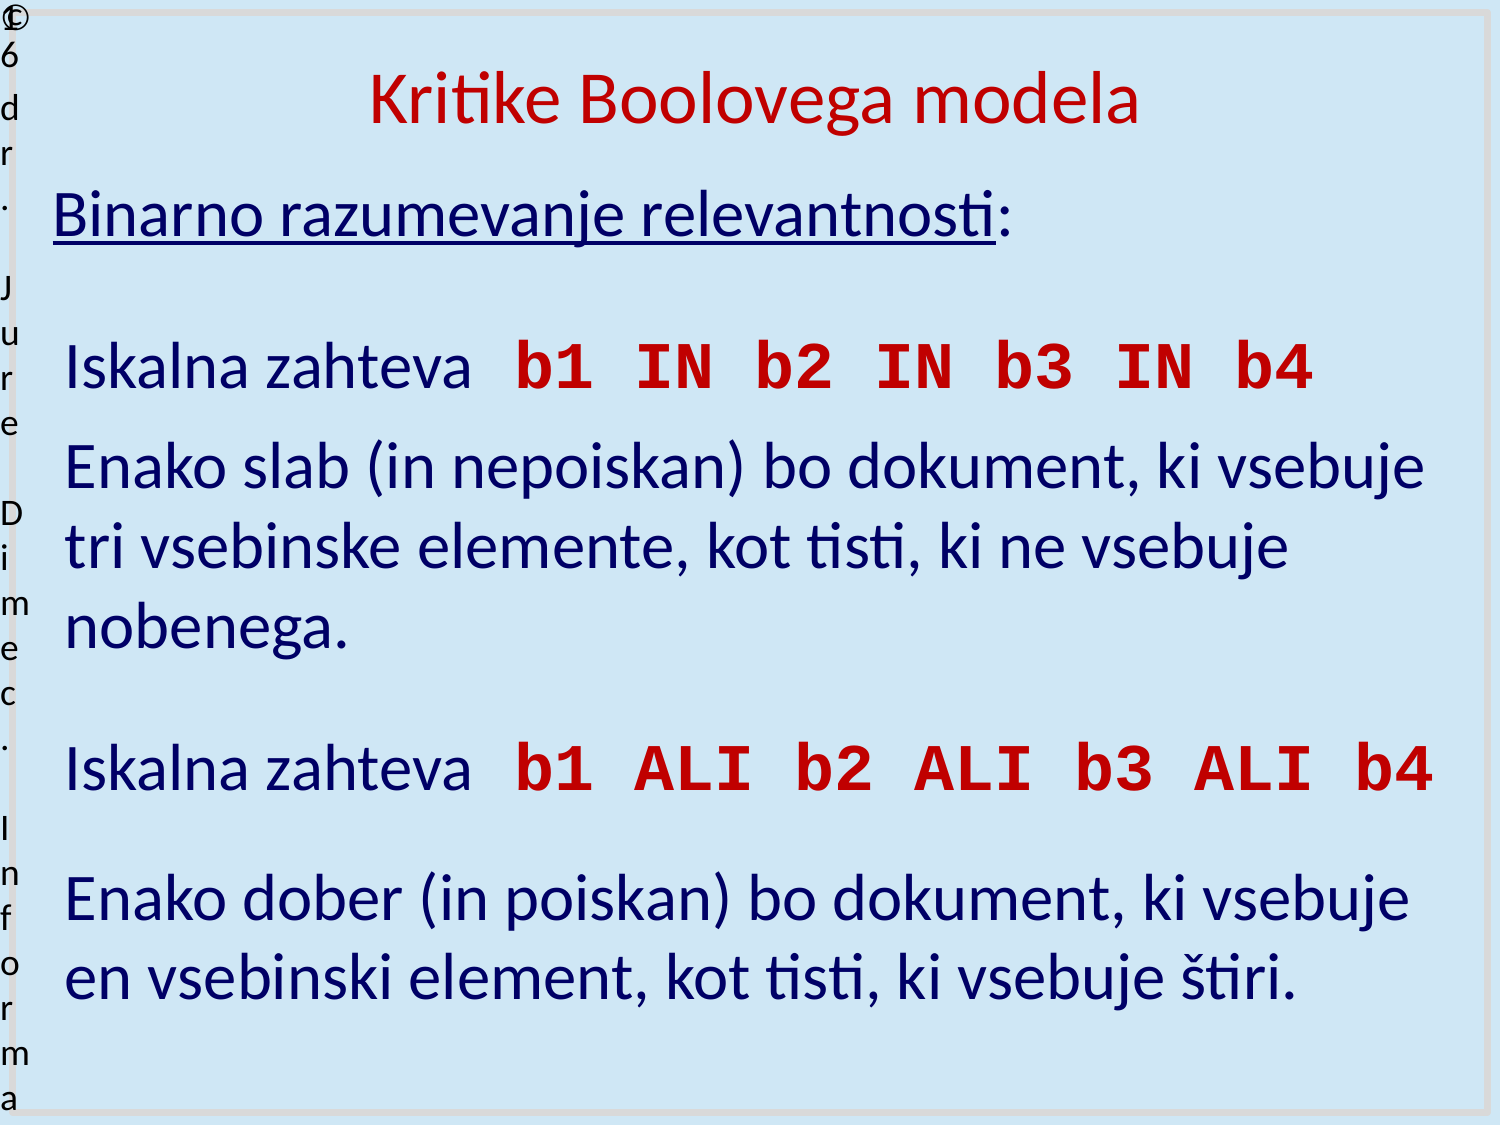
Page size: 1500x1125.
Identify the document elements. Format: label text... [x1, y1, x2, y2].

title Kritike Boolovega modela [37, 37, 1475, 150]
text_box Enako dober (in poiskan) bo dokument, ki vsebuje en vsebinski element, kot tisti, ki vsebuje štiri. [50, 846, 1450, 1021]
text_box Iskalna zahteva b1 ALI b2 ALI b3 ALI b4 [49, 716, 1463, 811]
list Binarno razumevanje relevantnosti: [37, 162, 1475, 1050]
text_box Enako slab (in nepoiskan) bo dokument, ki vsebuje tri vsebinske elemente, kot tisti, ki ne vsebuje nobenega. [50, 414, 1450, 669]
text_box Iskalna zahteva b1 IN b2 IN b3 IN b4 [50, 314, 1450, 410]
